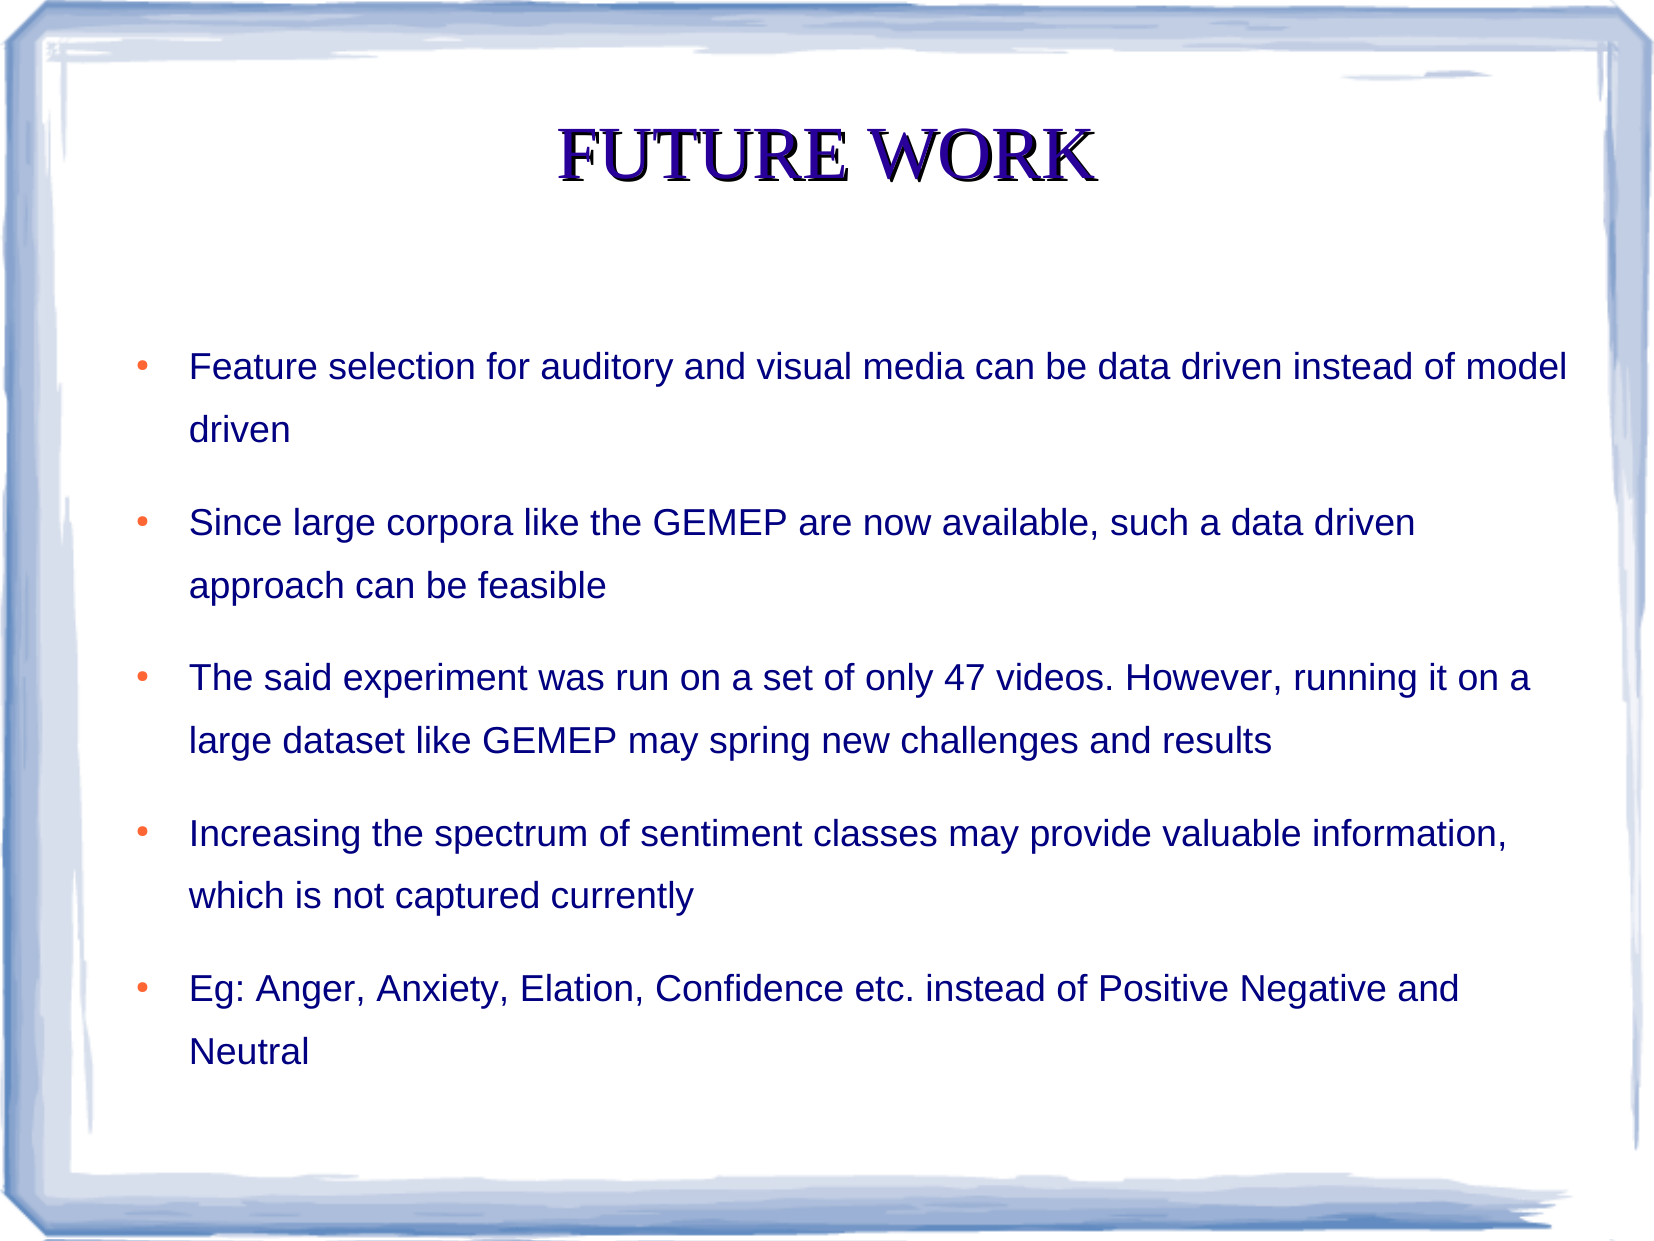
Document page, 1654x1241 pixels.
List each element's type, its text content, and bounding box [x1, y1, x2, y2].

list Feature selection for auditory and visual media can be data driven instead of model driven Since large corpora like the GEMEP are now available, such a data driven approach can be feasible The said experiment was run on a set of only 47 videos. However, running it on a large dataset like GEMEP may spring new challenges and results Increasing the spectrum of sentiment classes may provide valuable information, which is not captured currently Eg: Anger, Anxiety, Elation, Confidence etc. instead of Positive Negative and Neutral [118, 324, 1571, 1052]
title FUTURE WORK [82, 49, 1571, 257]
picture [0, 0, 1654, 1241]
